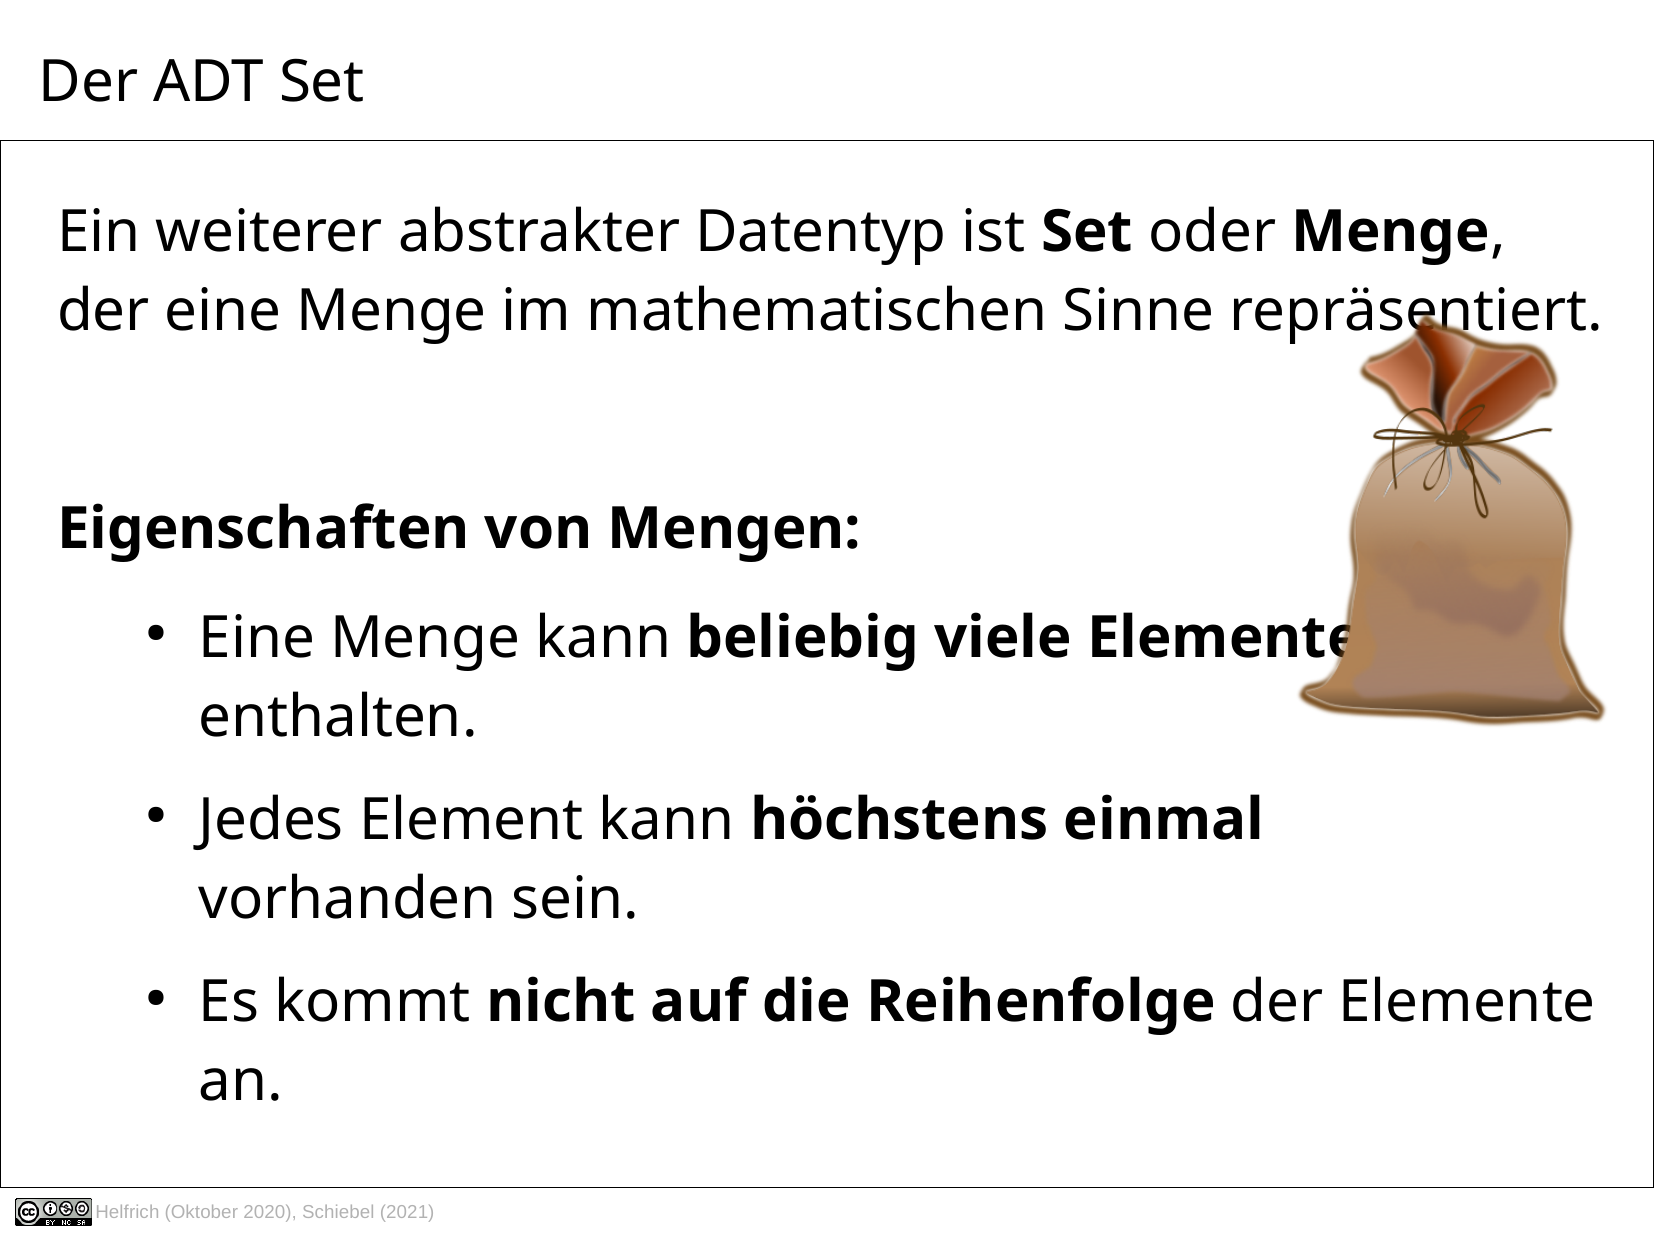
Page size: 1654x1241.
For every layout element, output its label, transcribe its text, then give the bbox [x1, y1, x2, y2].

title Der ADT Set [39, 40, 1616, 118]
list Ein weiterer abstrakter Datentyp ist Set oder Menge, der eine Menge im mathematischen Sinne repräsentiert. Eigenschaften von Mengen: Eine Menge kann beliebig viele Elemente enthalten. Jedes Element kann höchstens einmal vorhanden sein. Es kommt nicht auf die Reihenfolge der Elemente an. Mehrere Implementationsvarianten mit Vor- und Nachteilen. Wir betrachten Mengen von vorzeichenlosen int-Werten. [57, 189, 1605, 1133]
picture [1284, 299, 1620, 740]
picture [15, 1198, 92, 1226]
